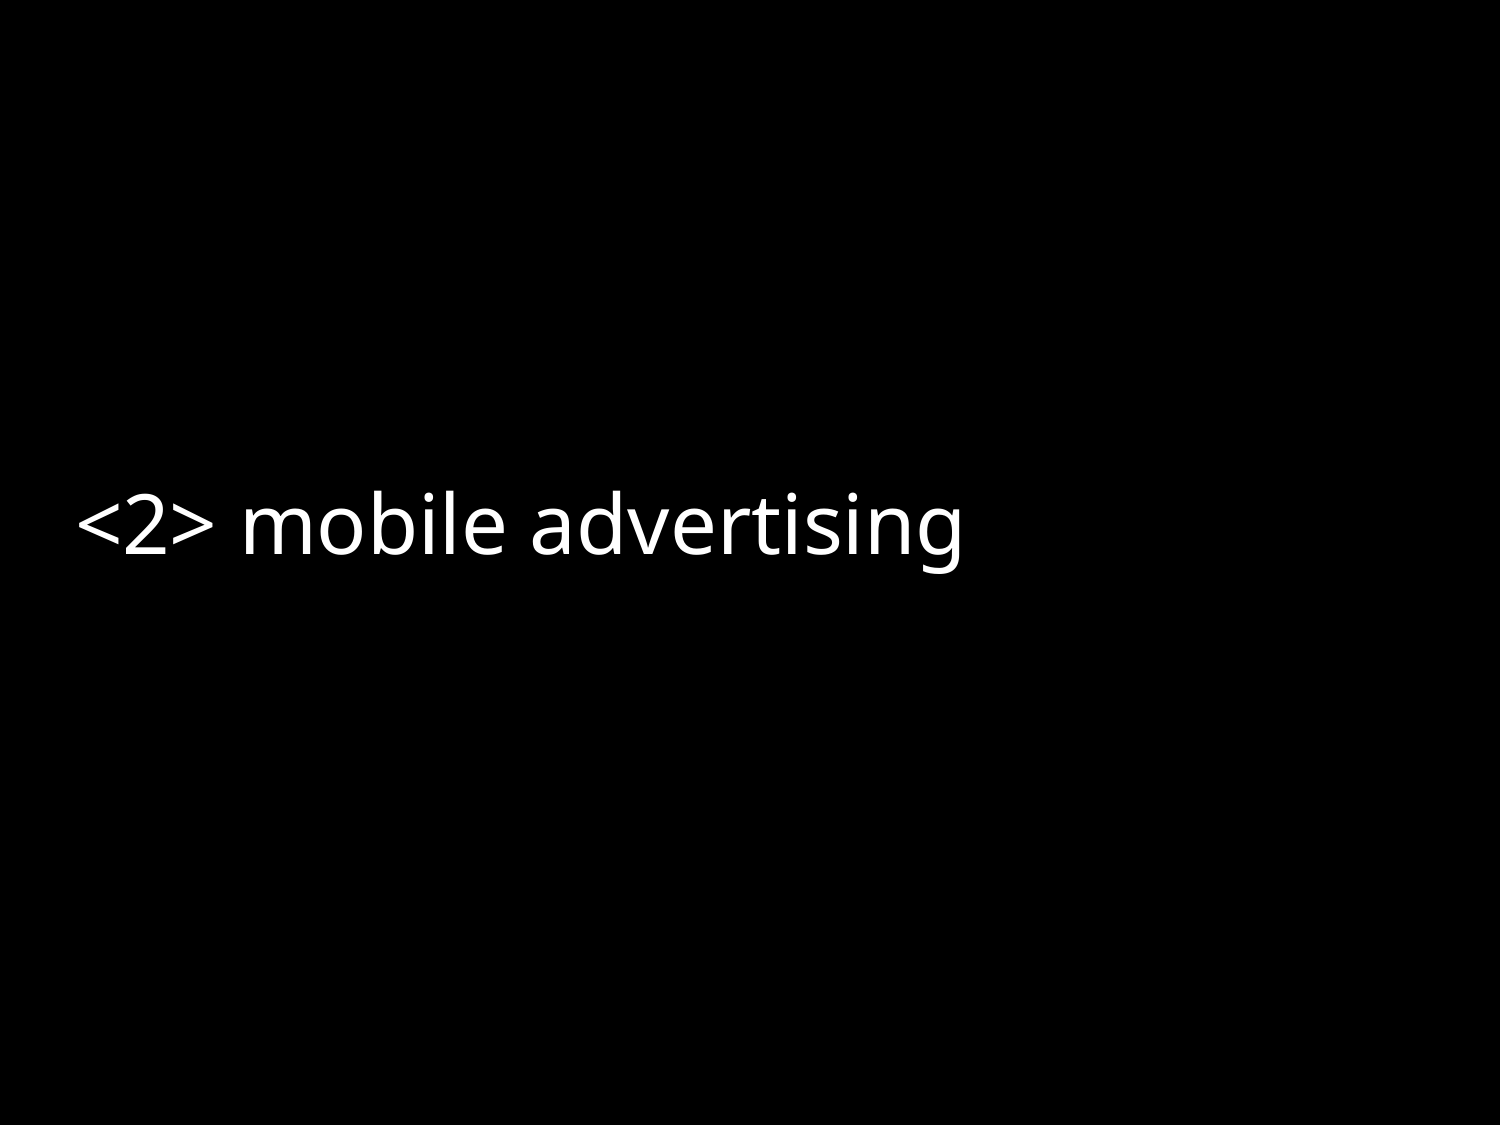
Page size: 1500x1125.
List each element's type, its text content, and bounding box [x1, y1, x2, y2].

title <2> mobile advertising [75, 428, 1414, 616]
